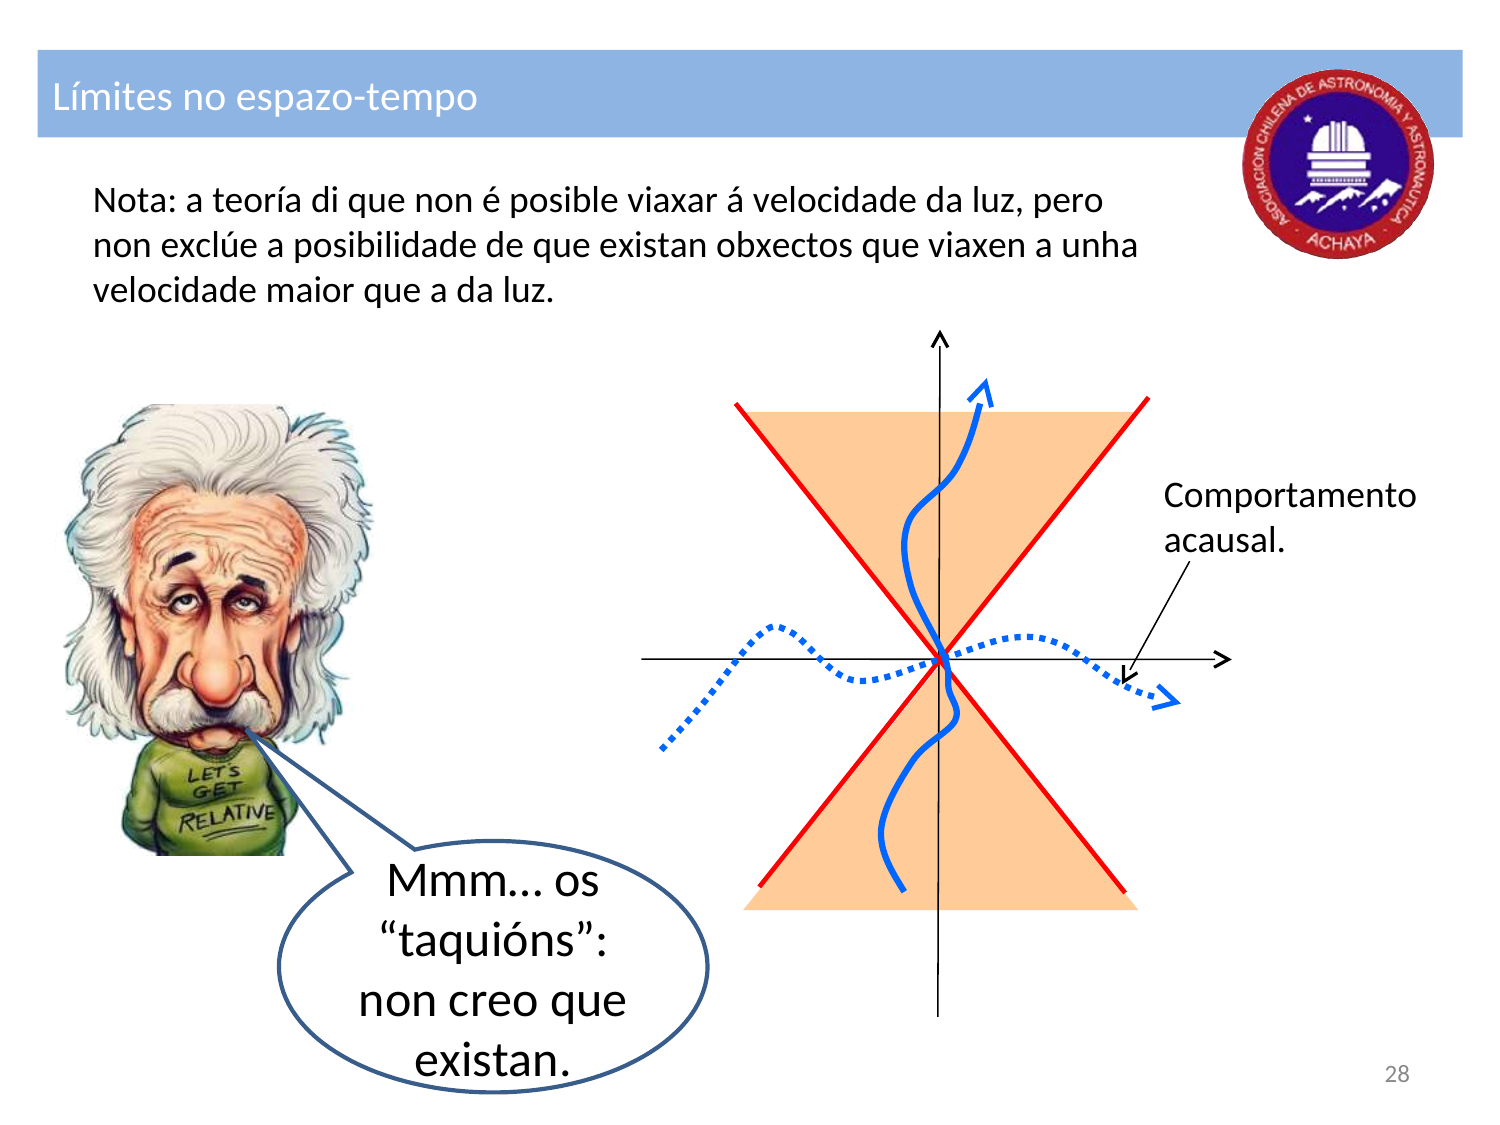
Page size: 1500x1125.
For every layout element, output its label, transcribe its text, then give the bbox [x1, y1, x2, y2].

text_box Nota: a teoría di que non é posible viaxar á velocidade da luz, pero non exclúe a posibilidade de que existan obxectos que viaxen a unha velocidade maior que a da luz. [78, 166, 1158, 318]
picture [55, 404, 396, 856]
text_box [746, 411, 938, 652]
text_box Comportamento acausal. [1149, 462, 1433, 569]
text_box [908, 495, 938, 634]
text_box Mmm… os “taquións”: non creo que existan. [246, 729, 708, 1093]
text_box [940, 411, 1133, 648]
text_box [941, 411, 974, 481]
text_box Límites no espazo-tempo [37, 49, 1463, 138]
text_box [939, 681, 1139, 911]
picture [1240, 67, 1436, 260]
text_box [743, 668, 938, 911]
text_box <número> [1074, 1042, 1426, 1103]
text_box [940, 666, 953, 730]
